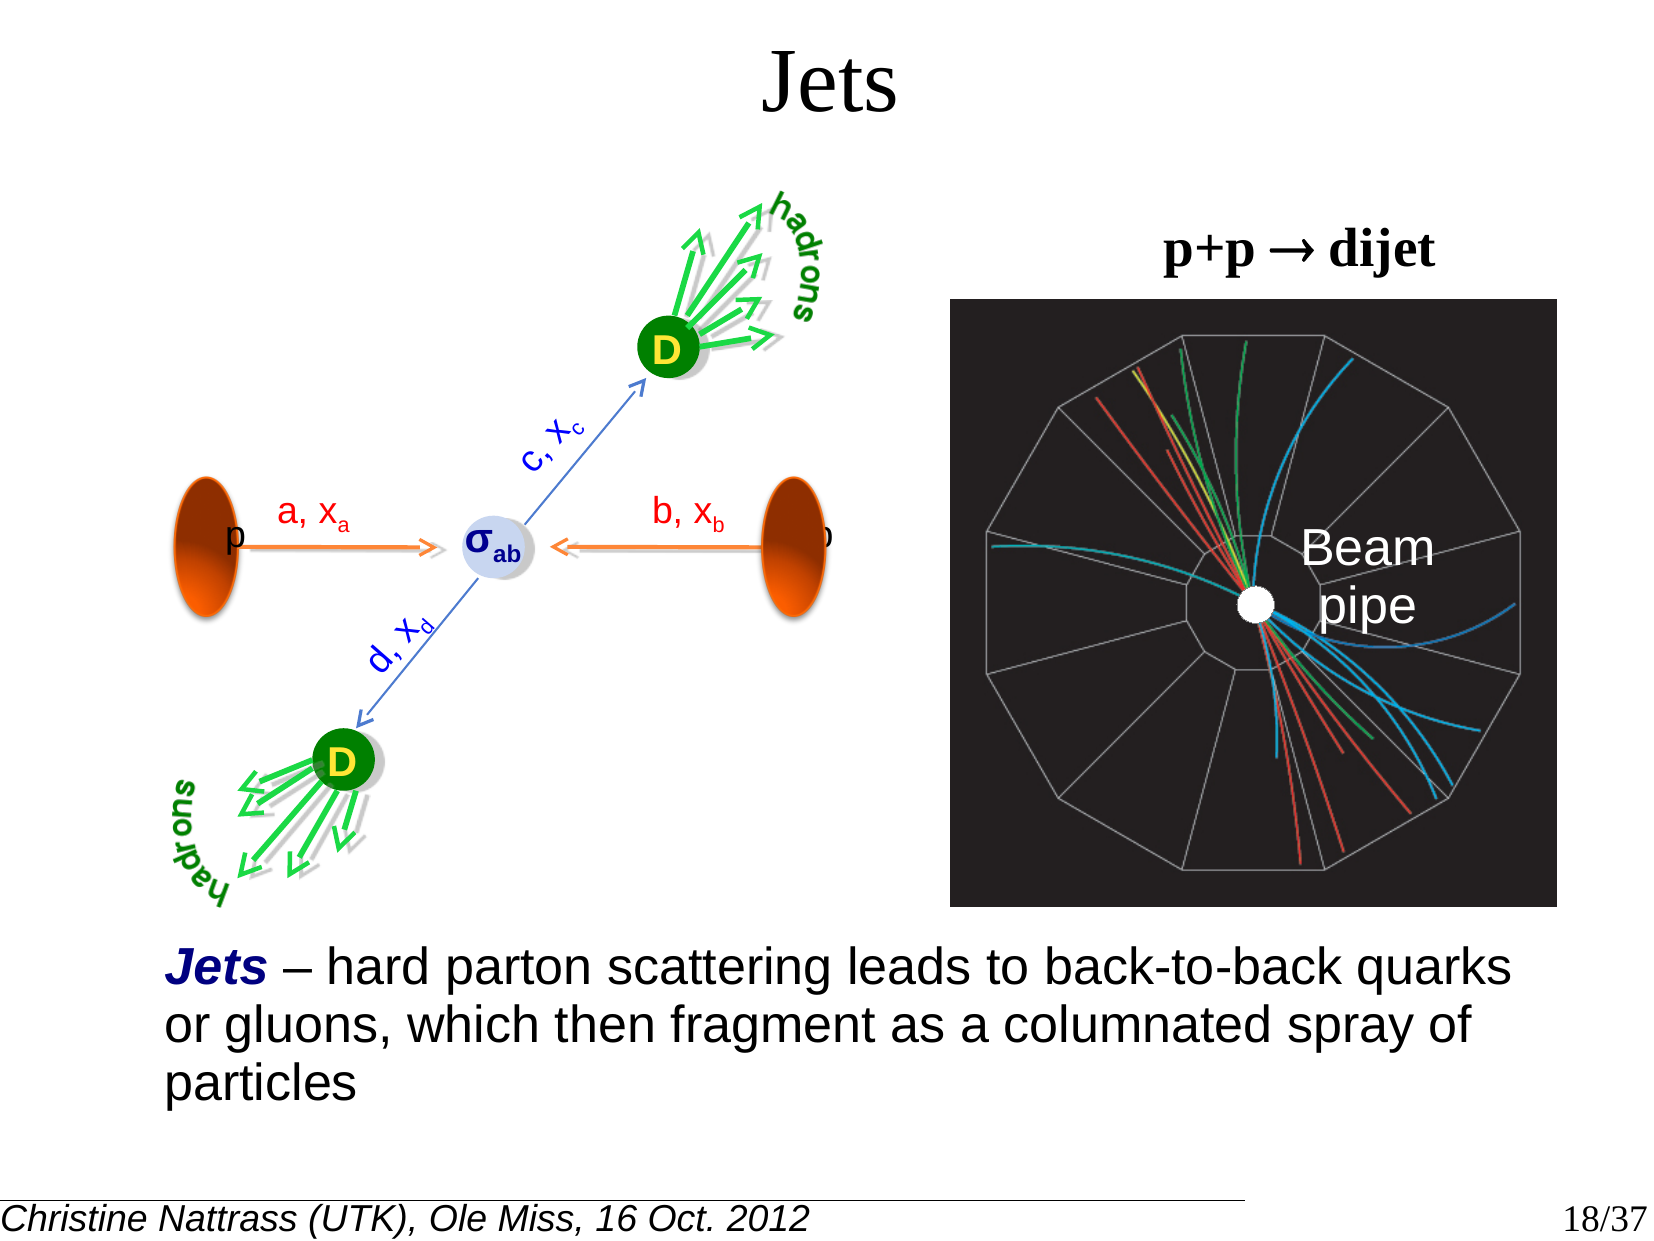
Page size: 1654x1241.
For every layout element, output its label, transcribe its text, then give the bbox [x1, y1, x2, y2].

picture [171, 742, 275, 909]
text_box c, xc [489, 352, 631, 501]
text_box p+p  dijet [1148, 209, 1464, 287]
text_box d, xd [337, 553, 478, 702]
title Jets [86, 11, 1575, 151]
picture [163, 470, 249, 630]
text_box a, xa [262, 478, 400, 545]
text_box p [231, 529, 238, 545]
text_box σab [449, 503, 588, 576]
text_box [1236, 585, 1274, 624]
text_box D [312, 727, 400, 793]
picture [751, 470, 837, 630]
picture [950, 299, 1557, 907]
text_box b, xb [637, 478, 775, 545]
text_box Jets – hard parton scattering leads to back-to-back quarks or gluons, which then fragment as a columnated spray of particles [149, 930, 1575, 1119]
text_box D [637, 315, 725, 381]
text_box Beam pipe [1274, 510, 1462, 642]
text_box p [174, 502, 238, 563]
picture [709, 189, 824, 359]
